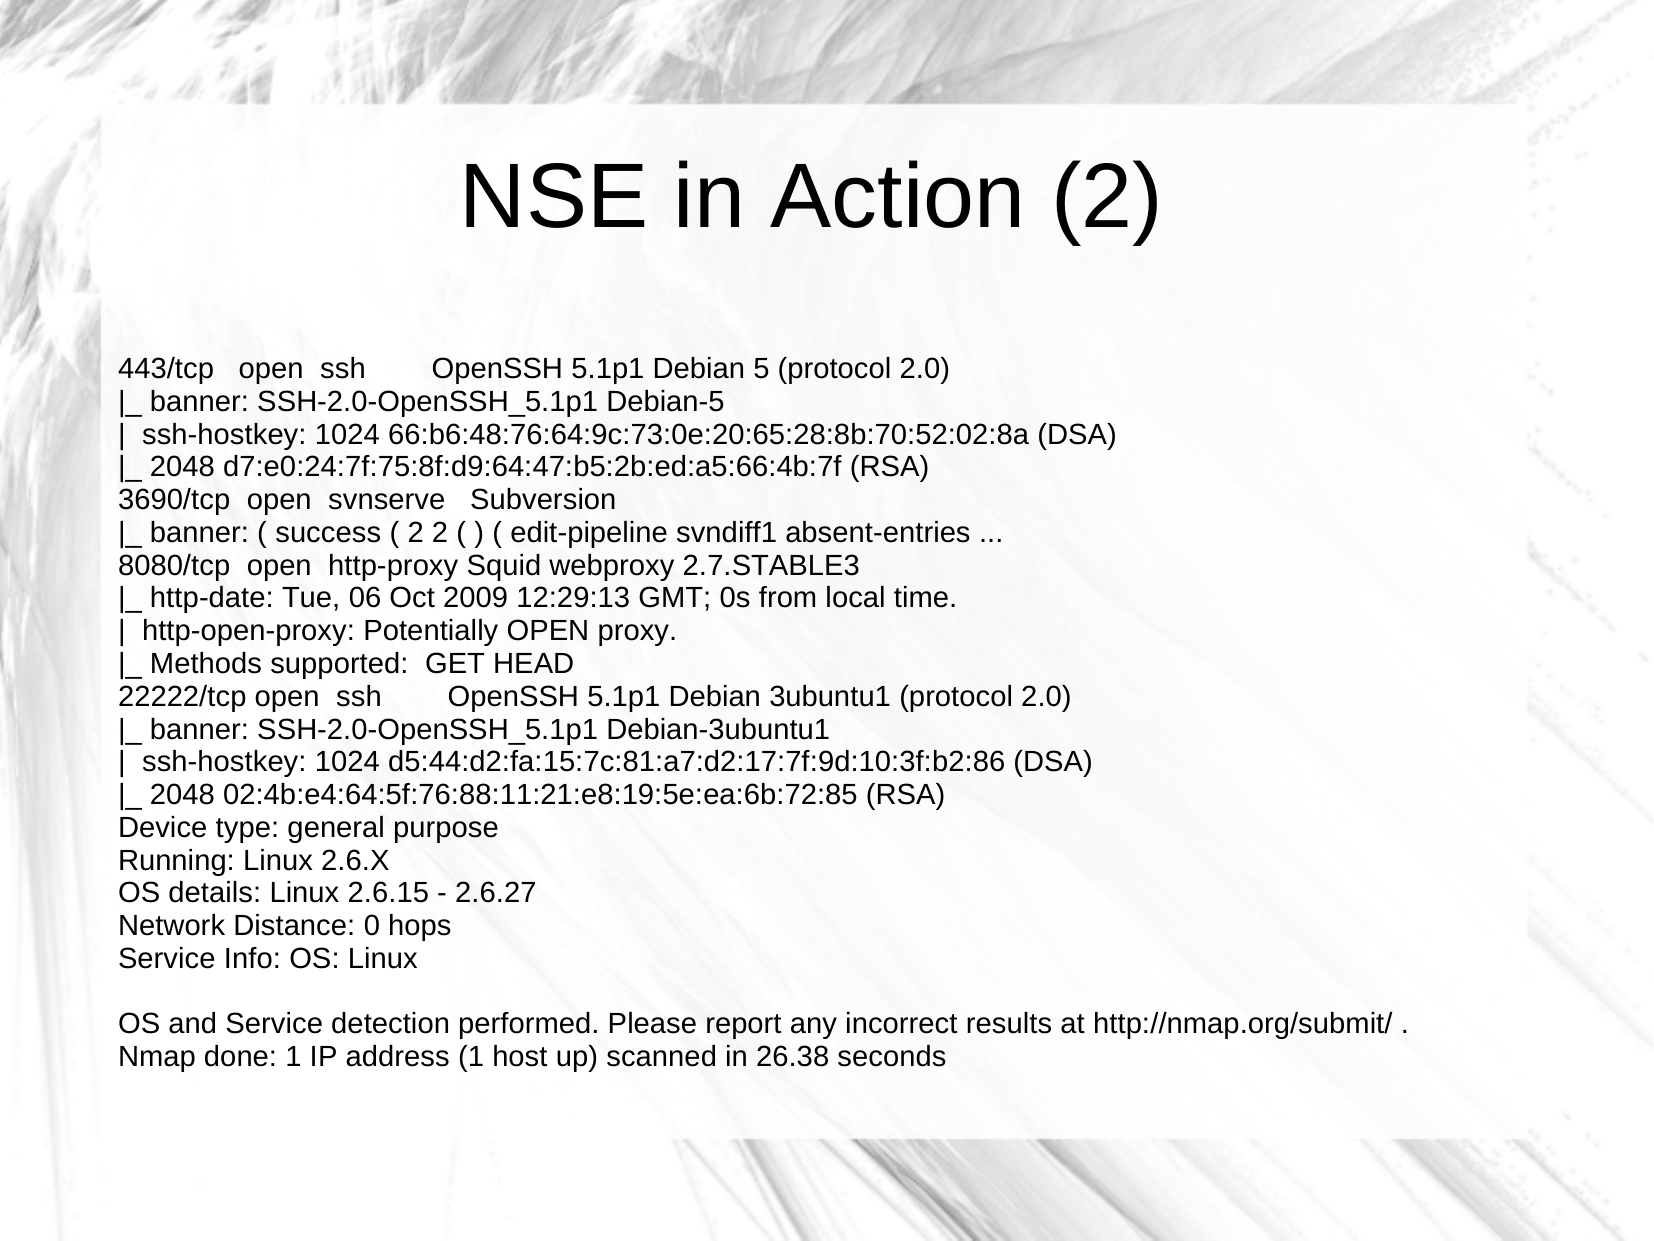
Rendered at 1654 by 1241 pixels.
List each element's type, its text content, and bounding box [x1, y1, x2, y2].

picture [0, 0, 1654, 1241]
title NSE in Action (2) [118, 119, 1506, 273]
subtitle 443/tcp open ssh OpenSSH 5.1p1 Debian 5 (protocol 2.0) |_ banner: SSH-2.0-OpenSSH_5.1p1 Debian-5 | ssh-hostkey: 1024 66:b6:48:76:64:9c:73:0e:20:65:28:8b:70:52:02:8a (DSA) |_ 2048 d7:e0:24:7f:75:8f:d9:64:47:b5:2b:ed:a5:66:4b:7f (RSA) 3690/tcp open svnserve Subversion |_ banner: ( success ( 2 2 ( ) ( edit-pipeline svndiff1 absent-entries ... 8080/tcp open http-proxy Squid webproxy 2.7.STABLE3 |_ http-date: Tue, 06 Oct 2009 12:29:13 GMT; 0s from local time. | http-open-proxy: Potentially OPEN proxy. |_ Methods supported: GET HEAD 22222/tcp open ssh OpenSSH 5.1p1 Debian 3ubuntu1 (protocol 2.0) |_ banner: SSH-2.0-OpenSSH_5.1p1 Debian-3ubuntu1 | ssh-hostkey: 1024 d5:44:d2:fa:15:7c:81:a7:d2:17:7f:9d:10:3f:b2:86 (DSA) |_ 2048 02:4b:e4:64:5f:76:88:11:21:e8:19:5e:ea:6b:72:85 (RSA) Device type: general purpose Running: Linux 2.6.X OS details: Linux 2.6.15 - 2.6.27 Network Distance: 0 hops Service Info: OS: Linux OS and Service detection performed. Please report any incorrect results at http://nmap.org/submit/ . Nmap done: 1 IP address (1 host up) scanned in 26.38 seconds [118, 309, 1571, 1149]
